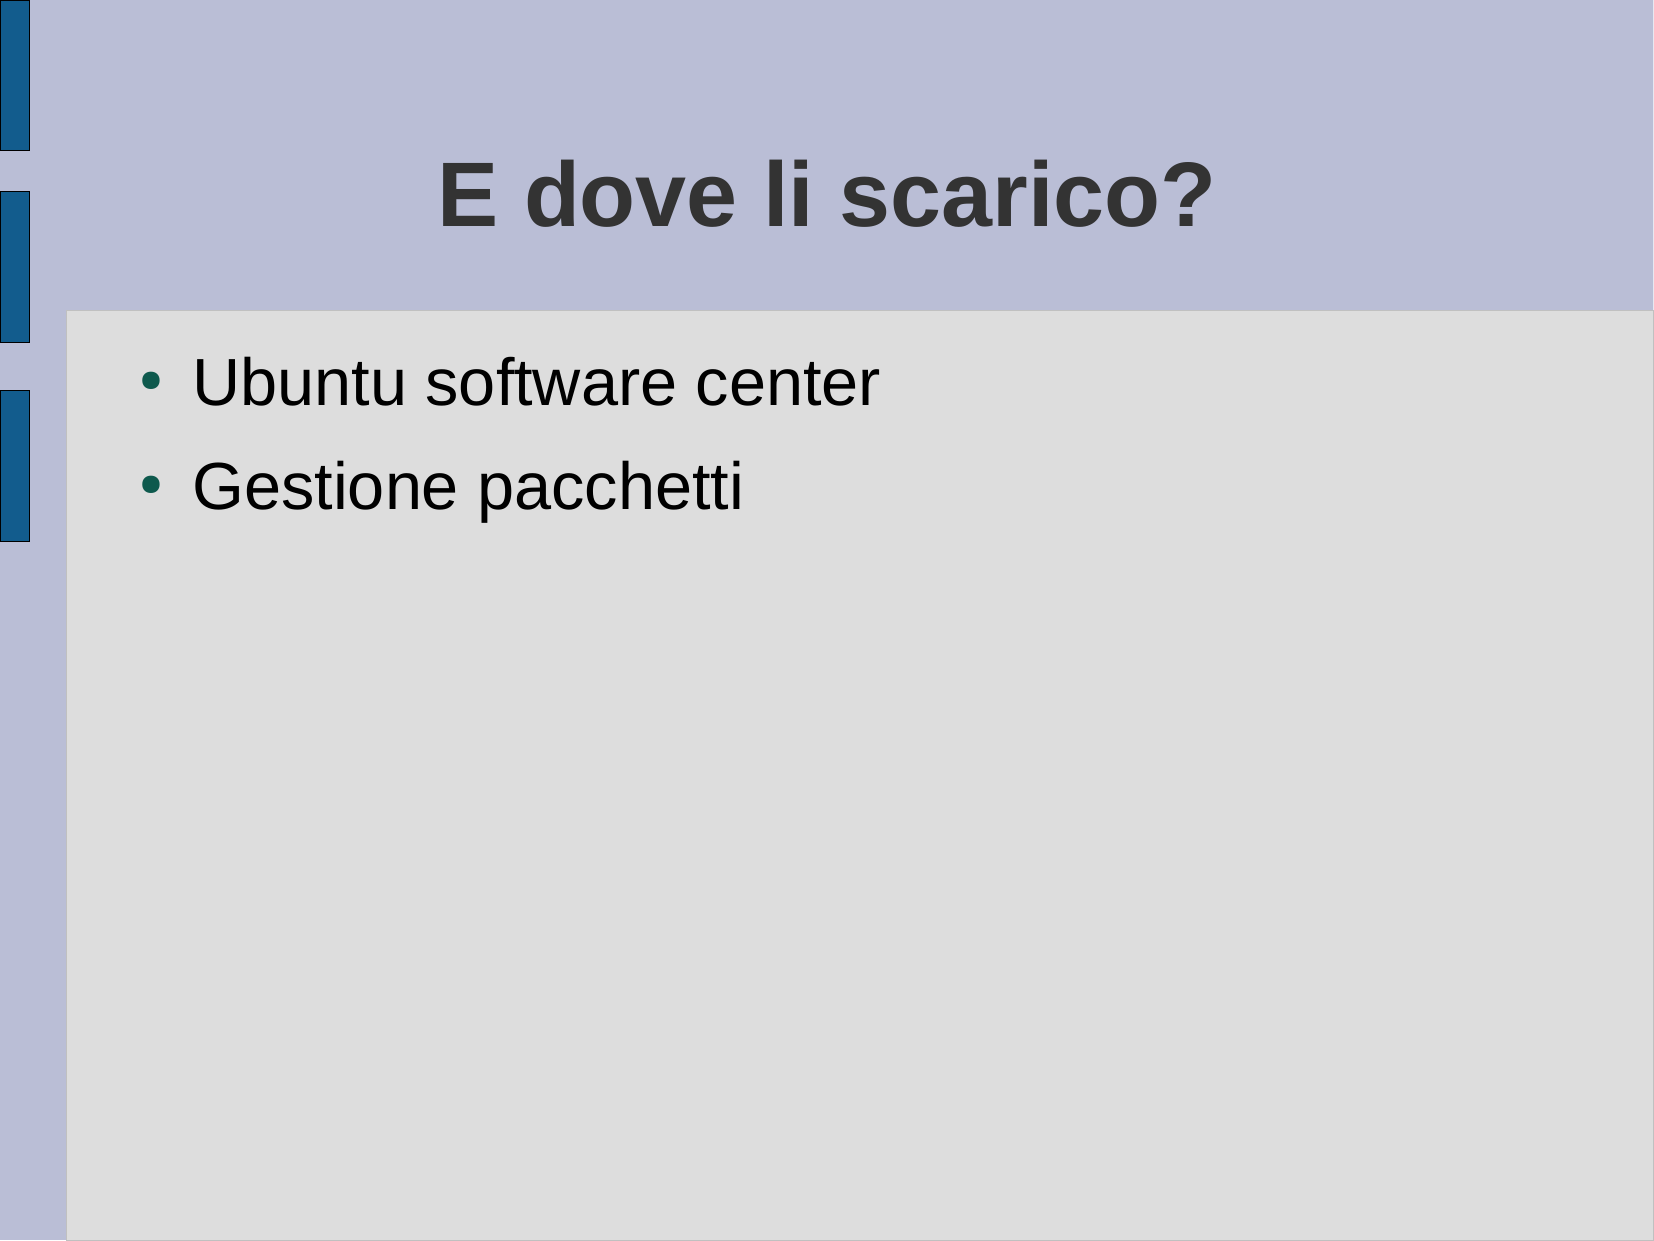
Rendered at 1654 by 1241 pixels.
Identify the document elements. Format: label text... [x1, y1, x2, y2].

title E dove li scarico? [121, 91, 1534, 299]
list Ubuntu software center Gestione pacchetti [121, 344, 1534, 1164]
